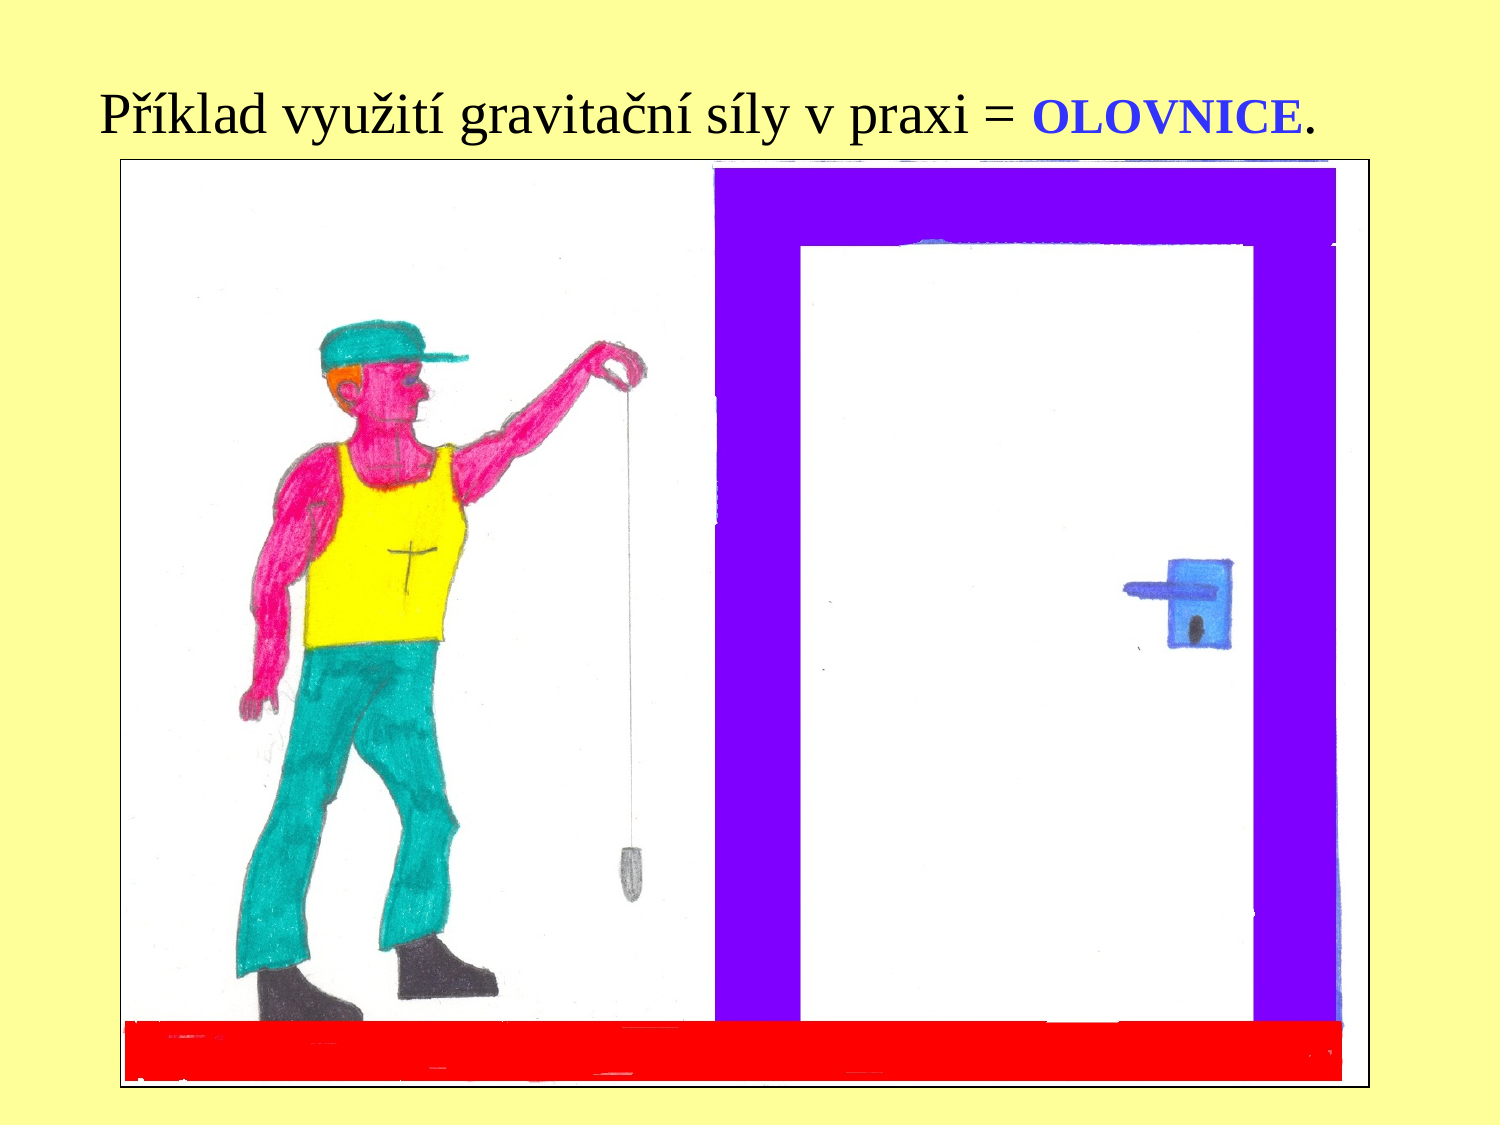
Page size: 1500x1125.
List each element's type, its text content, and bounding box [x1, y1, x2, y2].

picture [121, 160, 1369, 1087]
title Příklad využití gravitační síly v praxi = OLOVNICE. [84, 56, 1360, 172]
